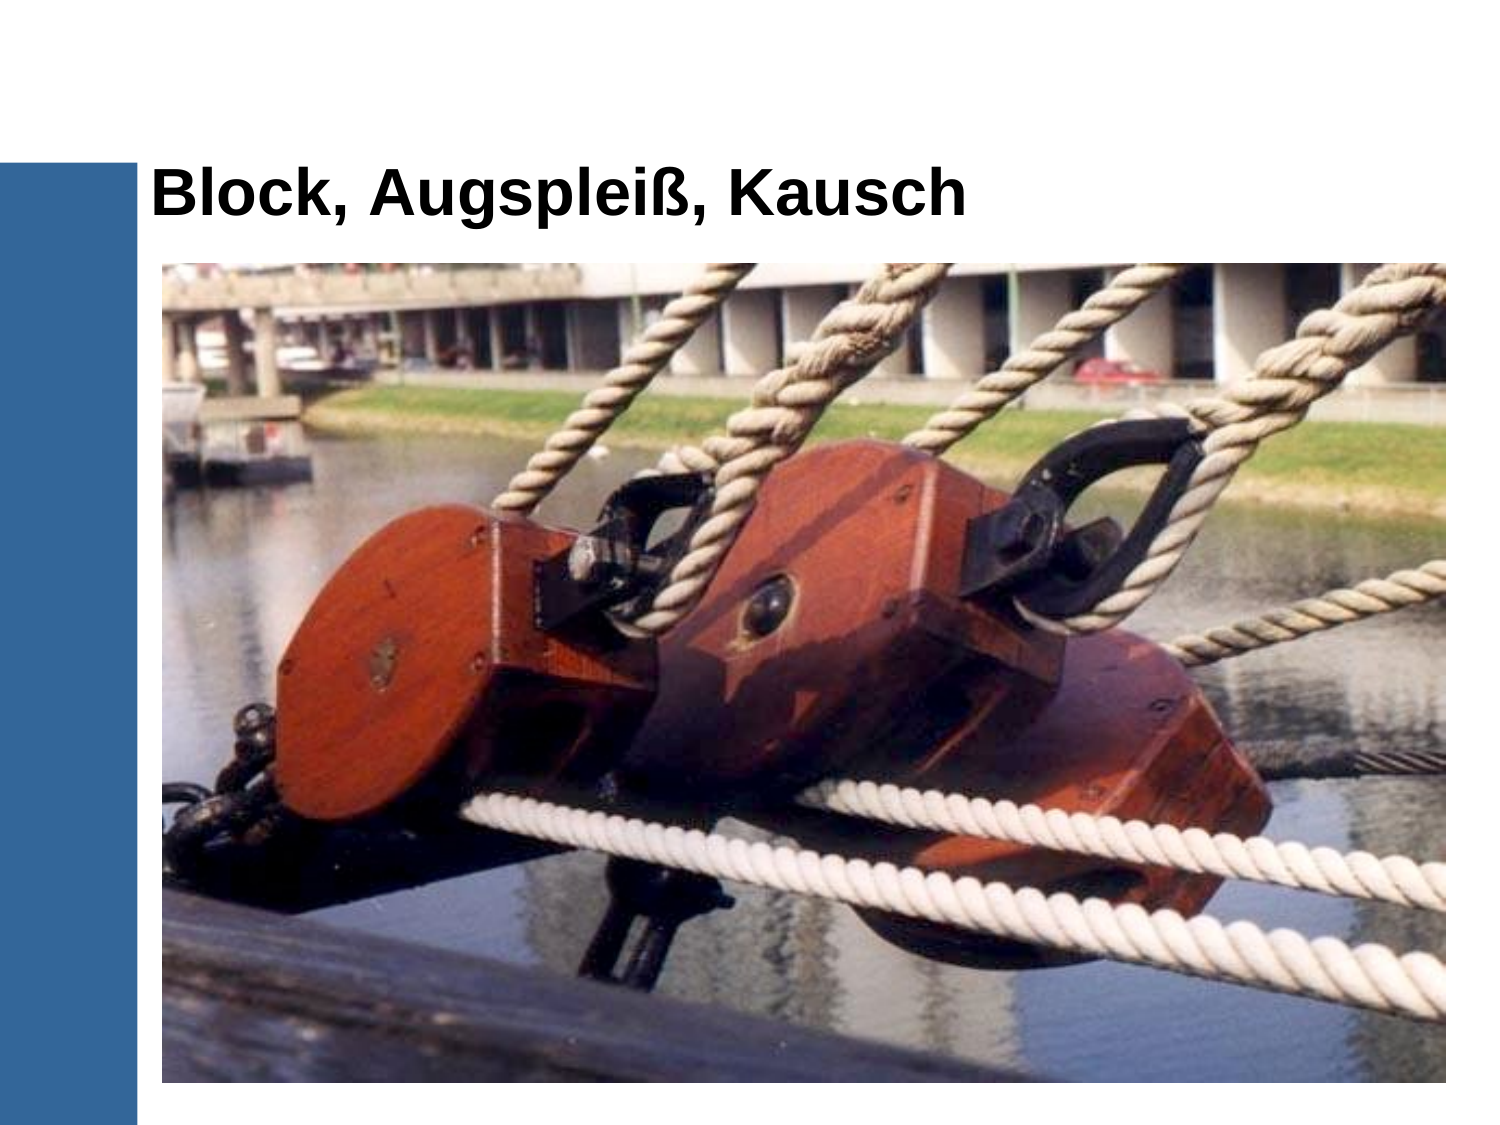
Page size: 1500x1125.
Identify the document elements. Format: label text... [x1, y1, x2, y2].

title Block, Augspleiß, Kausch [150, 100, 1423, 286]
picture [162, 263, 1446, 1083]
